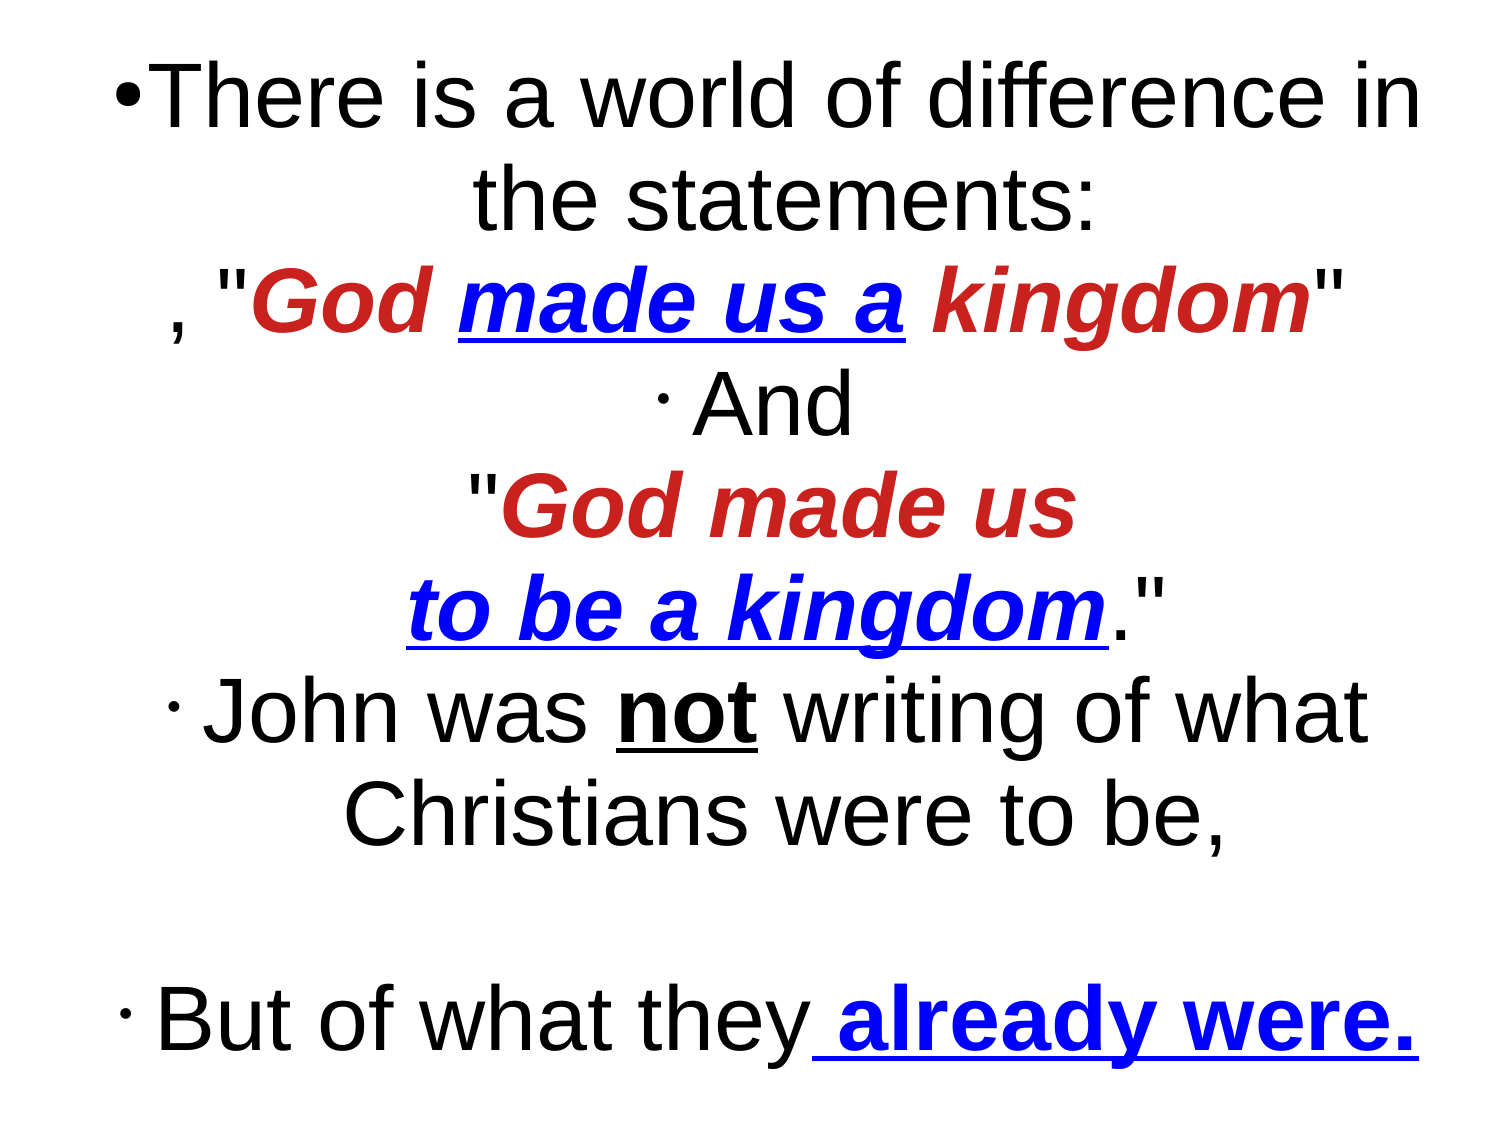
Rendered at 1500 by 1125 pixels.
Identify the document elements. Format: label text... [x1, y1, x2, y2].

text_box There is a world of difference in the statements: , "God made us a kingdom" And "God made us to be a kingdom." John was not writing of what Christians were to be, But of what they already were. [37, 37, 1500, 1078]
